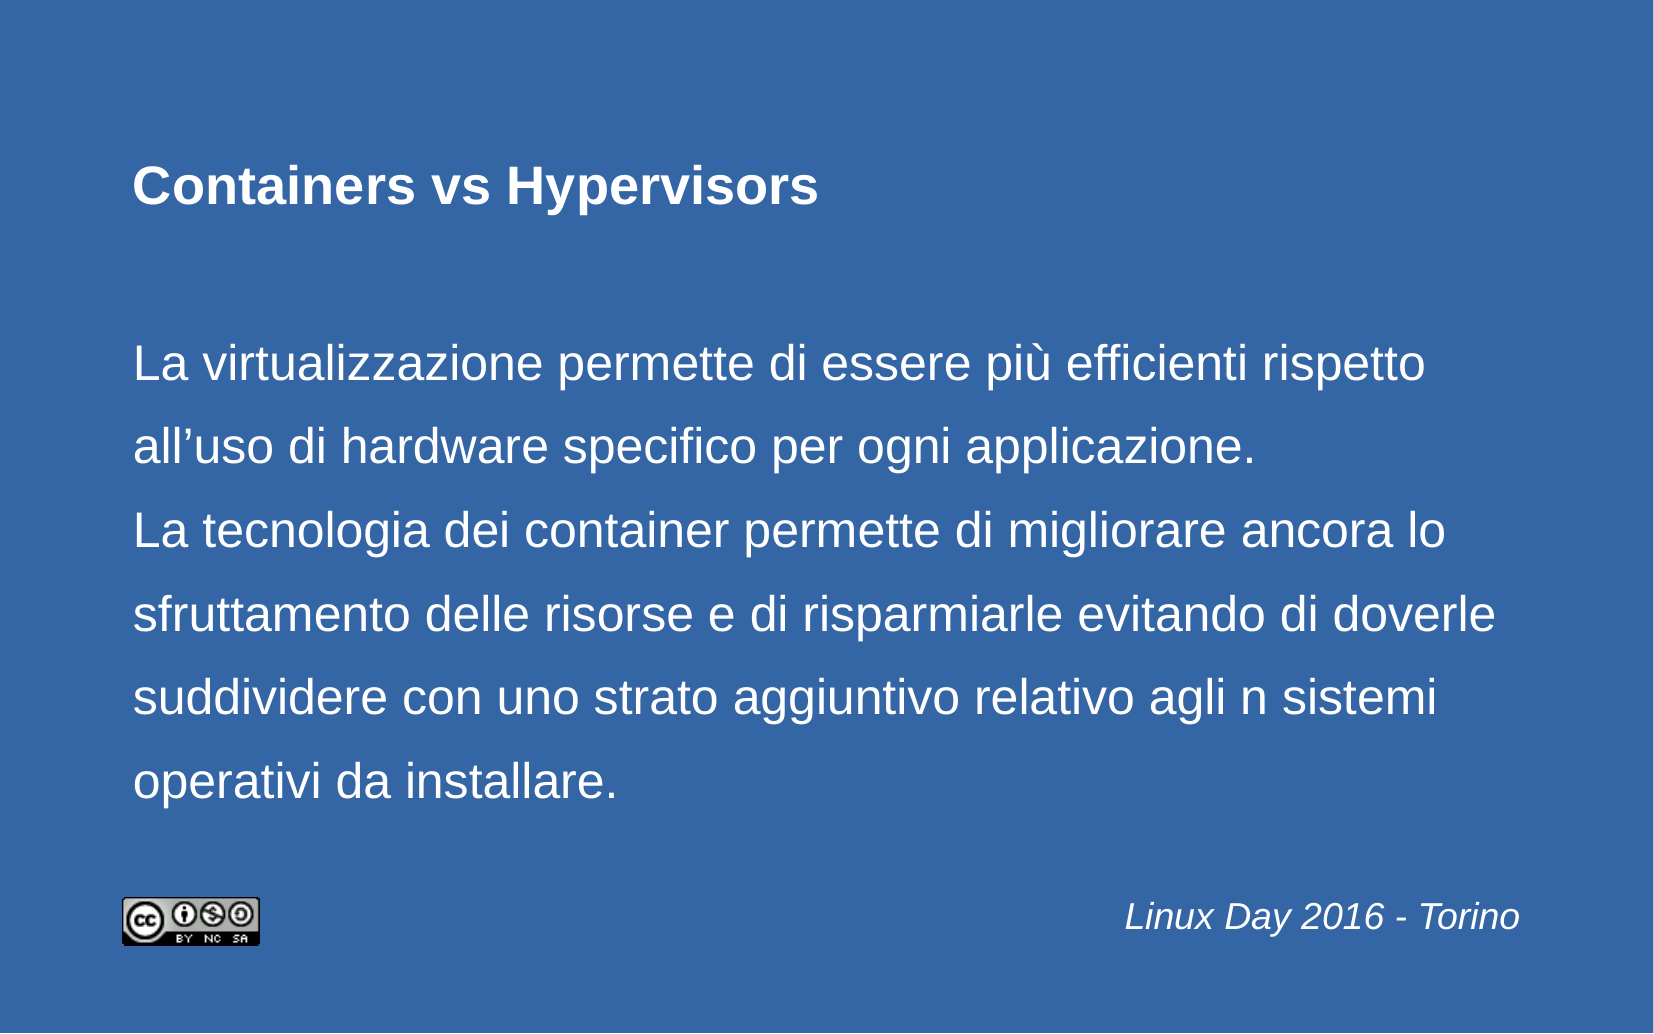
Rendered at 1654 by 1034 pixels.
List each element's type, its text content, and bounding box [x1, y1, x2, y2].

picture [122, 897, 260, 946]
text_box Linux Day 2016 - Torino [1109, 887, 1536, 1034]
text_box Containers vs Hypervisors La virtualizzazione permette di essere più efficienti rispetto all’uso di hardware specifico per ogni applicazione. La tecnologia dei container permette di migliorare ancora lo sfruttamento delle risorse e di risparmiarle evitando di doverle suddividere con uno strato aggiuntivo relativo agli n sistemi operativi da installare. [118, 118, 1536, 961]
